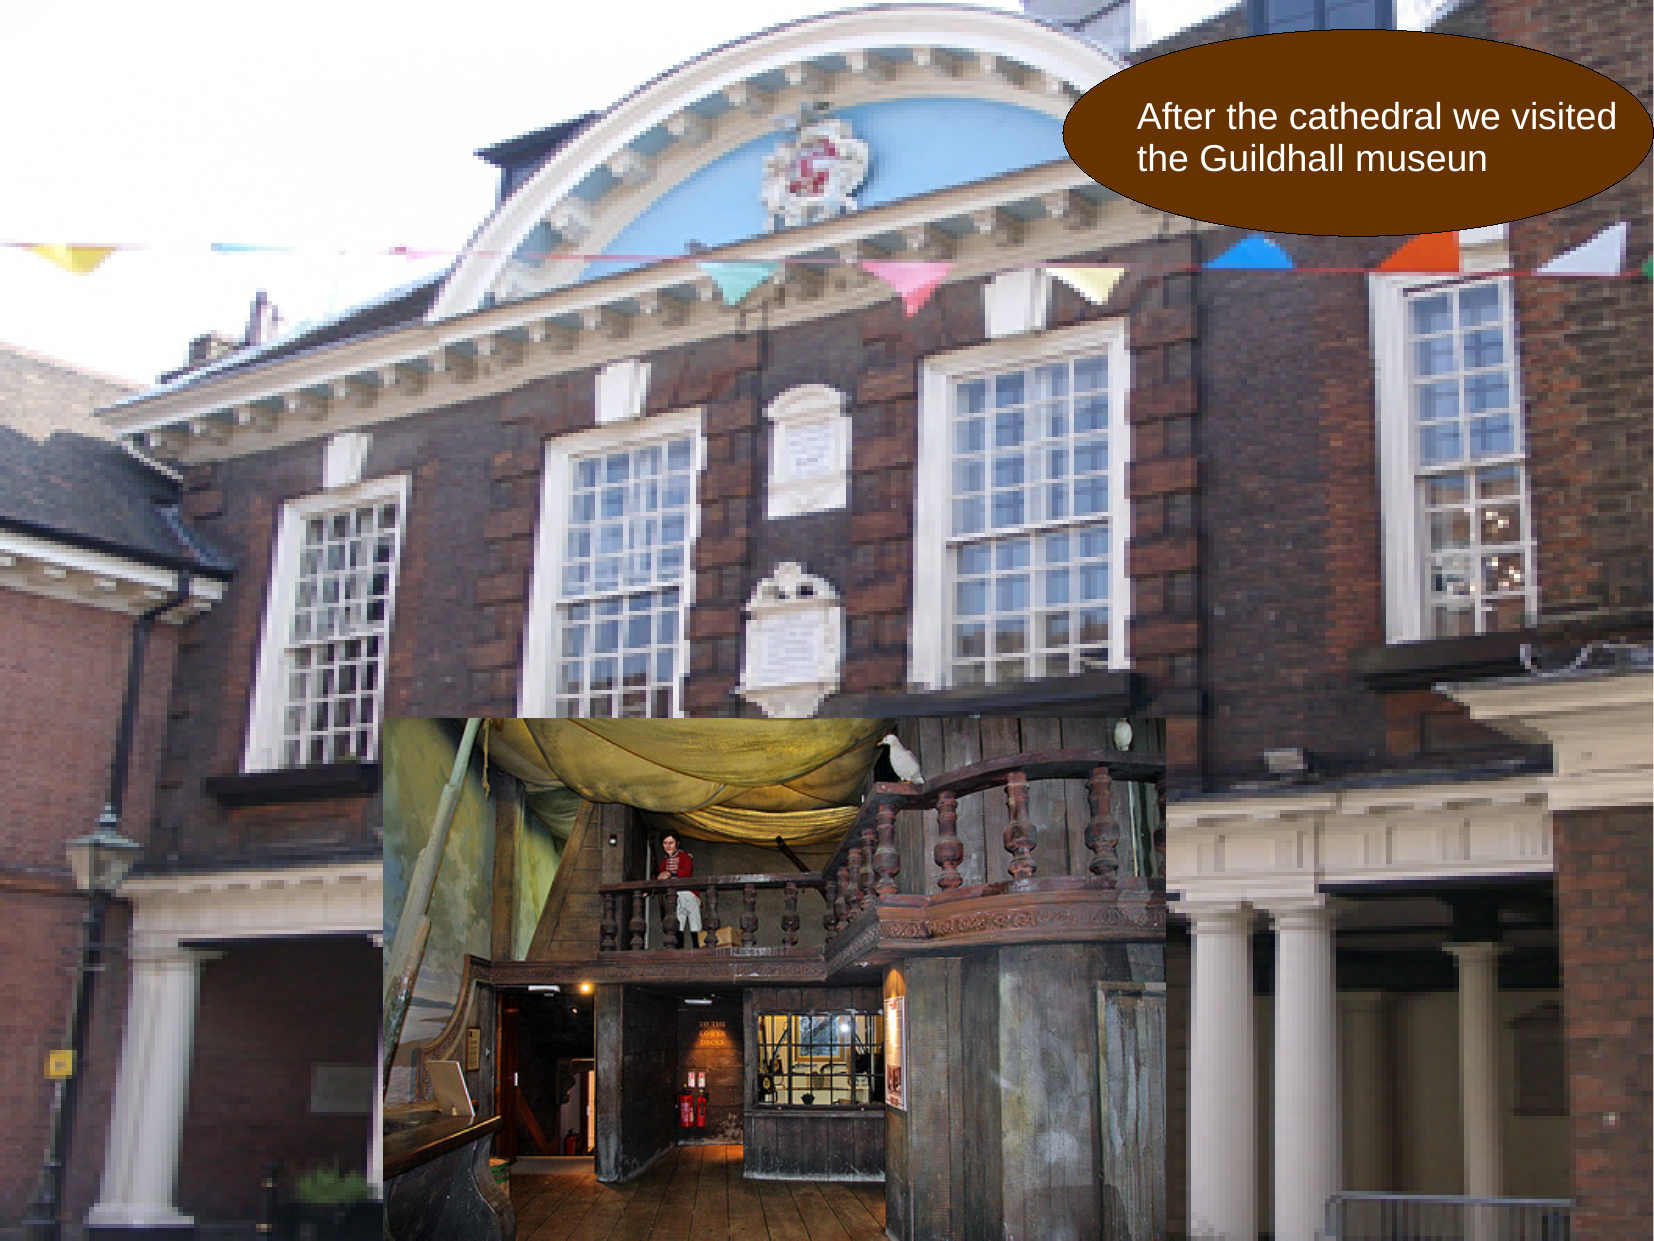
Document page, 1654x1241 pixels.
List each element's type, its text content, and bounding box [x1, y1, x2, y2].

text_box After the cathedral we visited the Guildhall museun [1122, 88, 1654, 188]
text_box [1062, 29, 1625, 237]
picture [0, 0, 1654, 1241]
